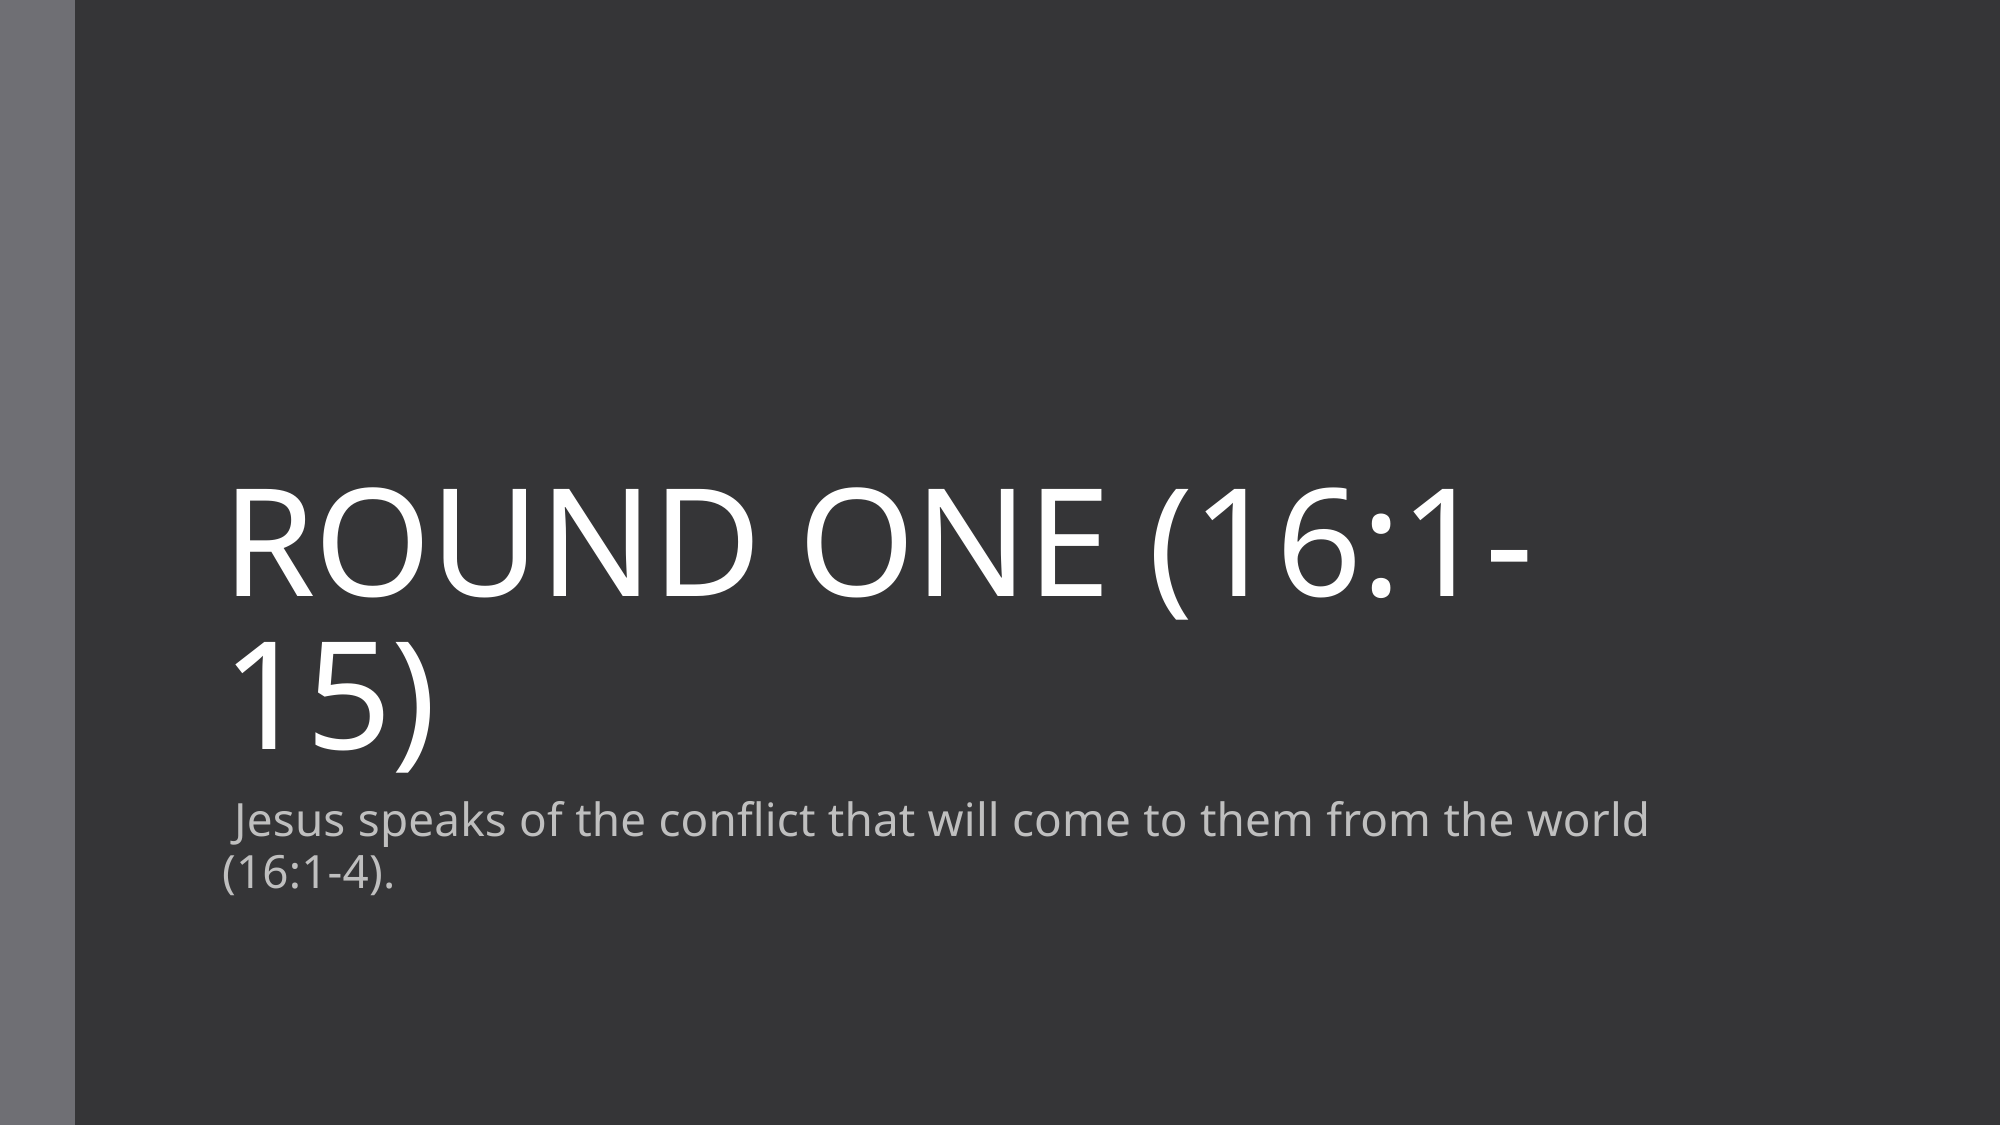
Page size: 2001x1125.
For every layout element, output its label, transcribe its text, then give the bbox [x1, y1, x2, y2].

subtitle Jesus speaks of the conflict that will come to them from the world (16:1-4). [206, 787, 1752, 1066]
title ROUND ONE (16:1-15) [206, 124, 1752, 787]
